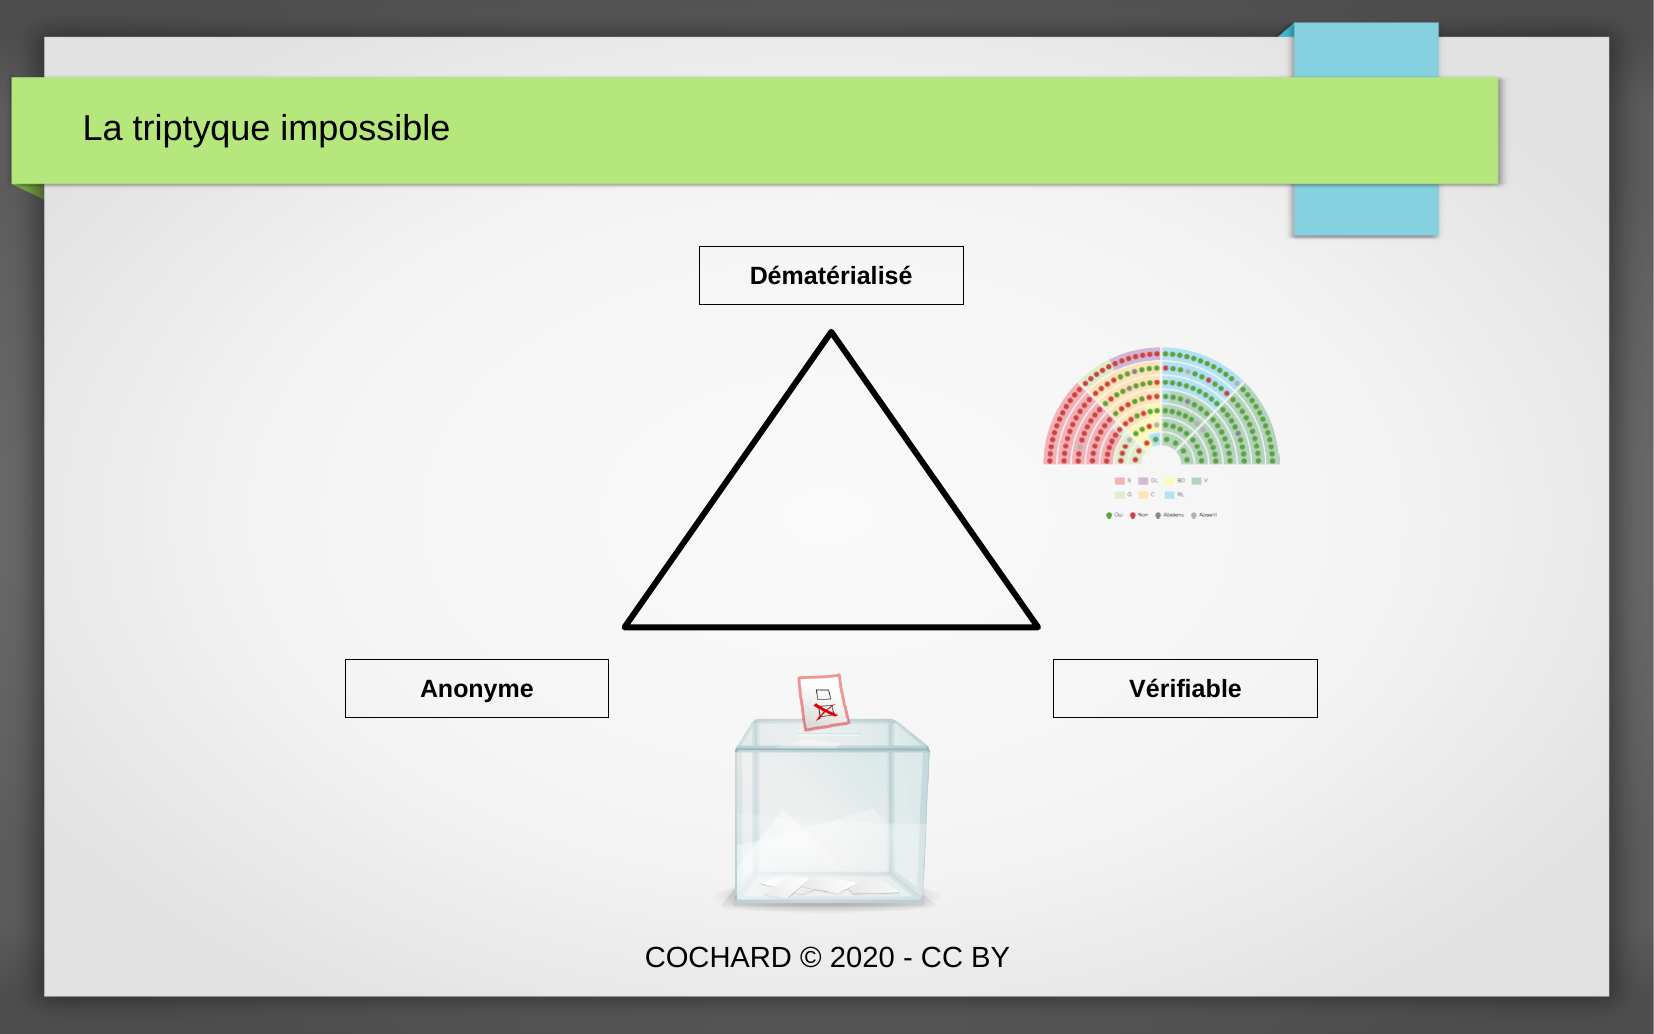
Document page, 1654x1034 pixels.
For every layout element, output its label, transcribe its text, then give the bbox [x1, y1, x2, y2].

text_box Vérifiable [1053, 659, 1318, 718]
subtitle [82, 249, 1571, 849]
title La triptyque impossible [82, 78, 1264, 178]
text_box Anonyme [345, 659, 609, 718]
picture [0, 0, 1654, 1034]
text_box Dématérialisé [699, 246, 964, 305]
